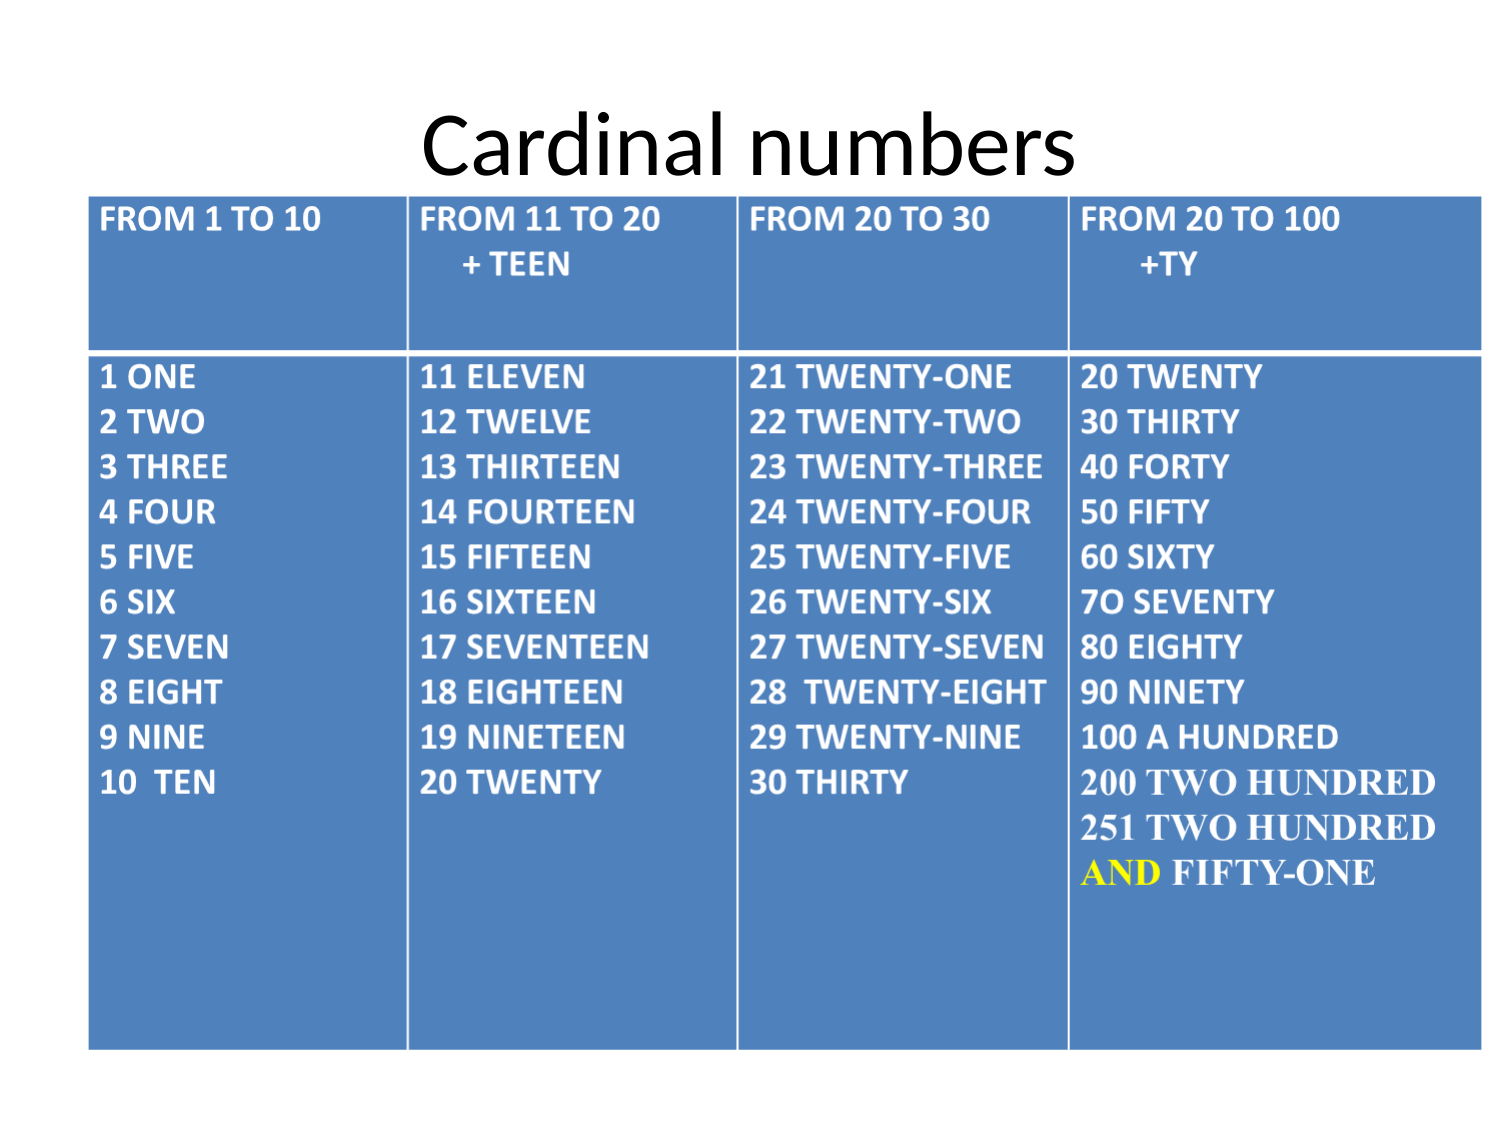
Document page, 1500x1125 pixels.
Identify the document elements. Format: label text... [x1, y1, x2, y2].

title Cardinal numbers [75, 45, 1426, 233]
picture [87, 184, 1483, 1052]
